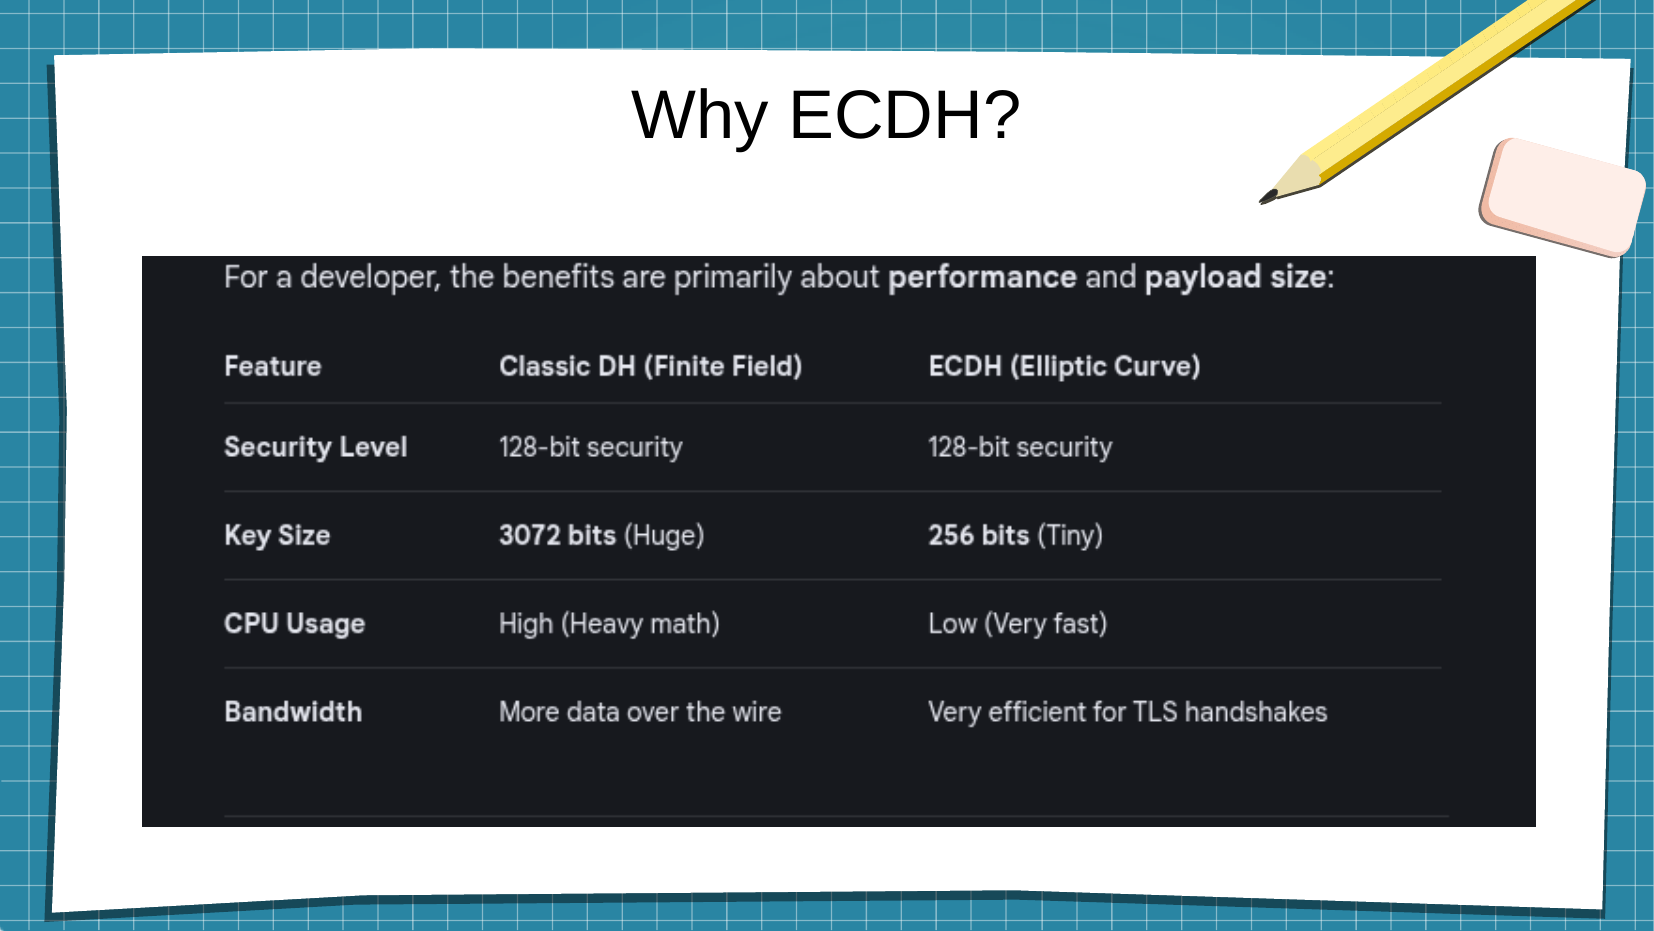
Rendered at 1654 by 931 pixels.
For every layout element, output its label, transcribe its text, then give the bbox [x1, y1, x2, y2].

picture [142, 256, 1536, 827]
title Why ECDH? [82, 37, 1571, 193]
